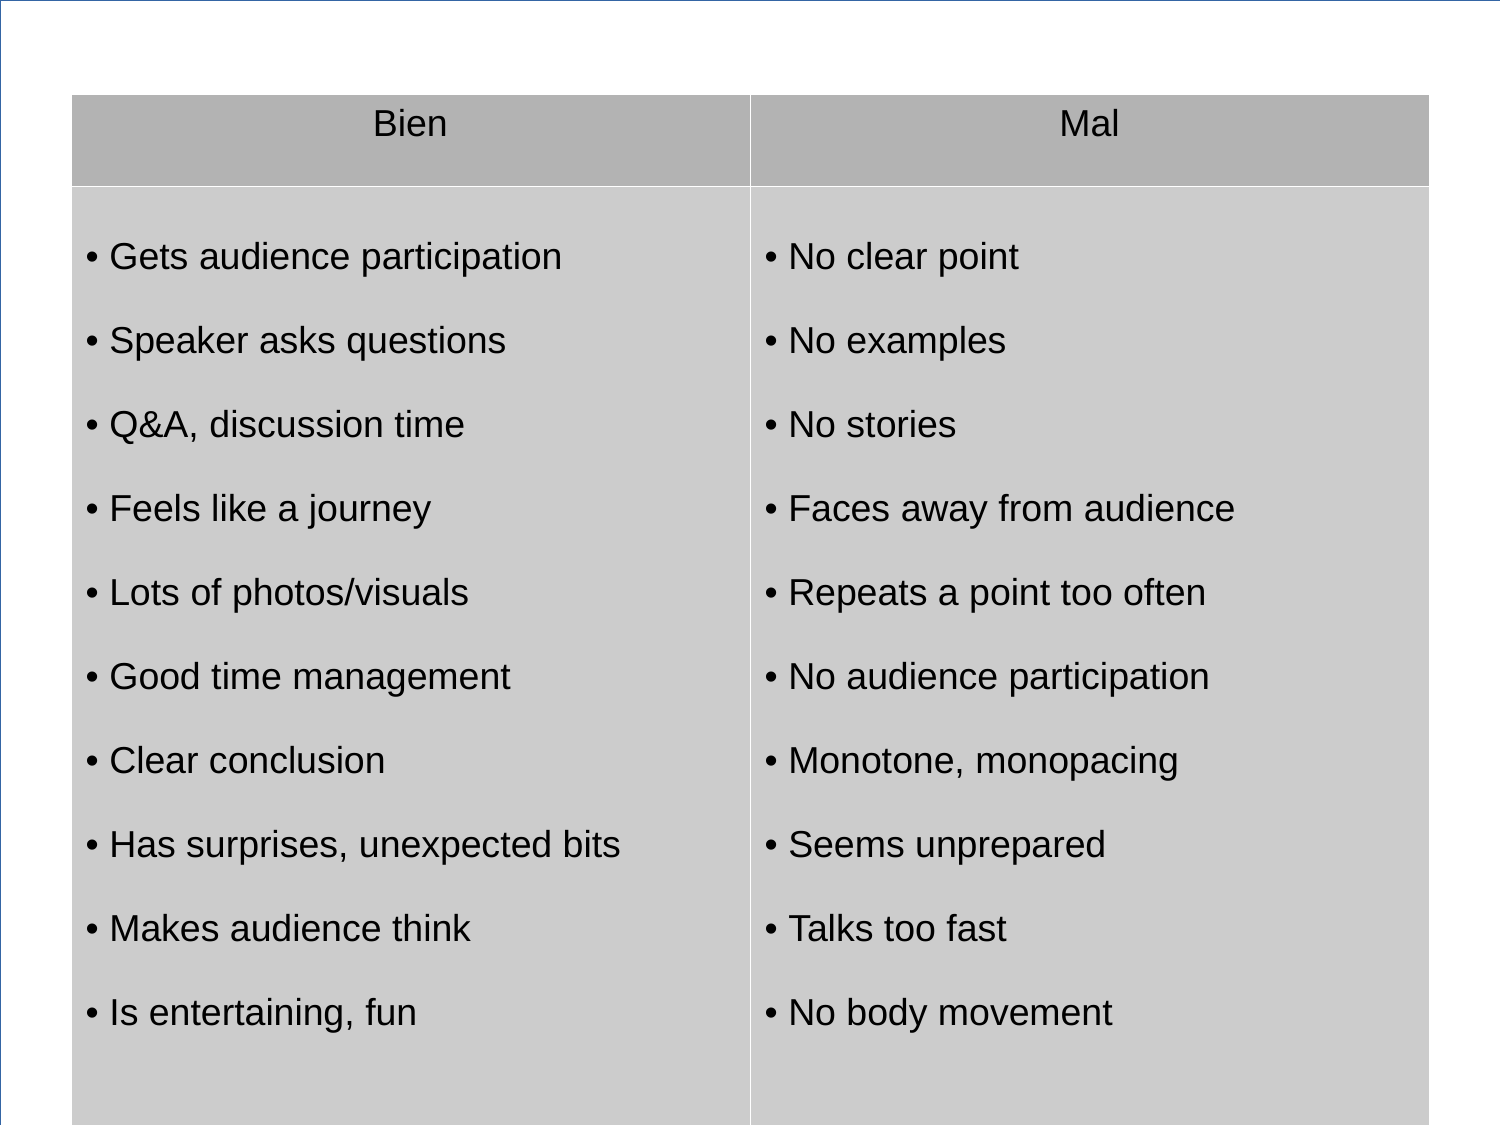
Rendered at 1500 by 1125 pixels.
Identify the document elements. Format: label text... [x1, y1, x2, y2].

table_cell • No clear point • No examples • No stories • Faces away from audience • Repeats a point too often • No audience participation • Monotone, monopacing • Seems unprepared • Talks too fast • No body movement [751, 187, 1429, 1125]
table_header Mal [751, 95, 1429, 186]
text_box [0, 0, 1500, 1125]
table_header Bien [72, 95, 750, 186]
table_cell • Gets audience participation • Speaker asks questions • Q&A, discussion time • Feels like a journey • Lots of photos/visuals • Good time management • Clear conclusion • Has surprises, unexpected bits • Makes audience think • Is entertaining, fun [72, 187, 750, 1125]
